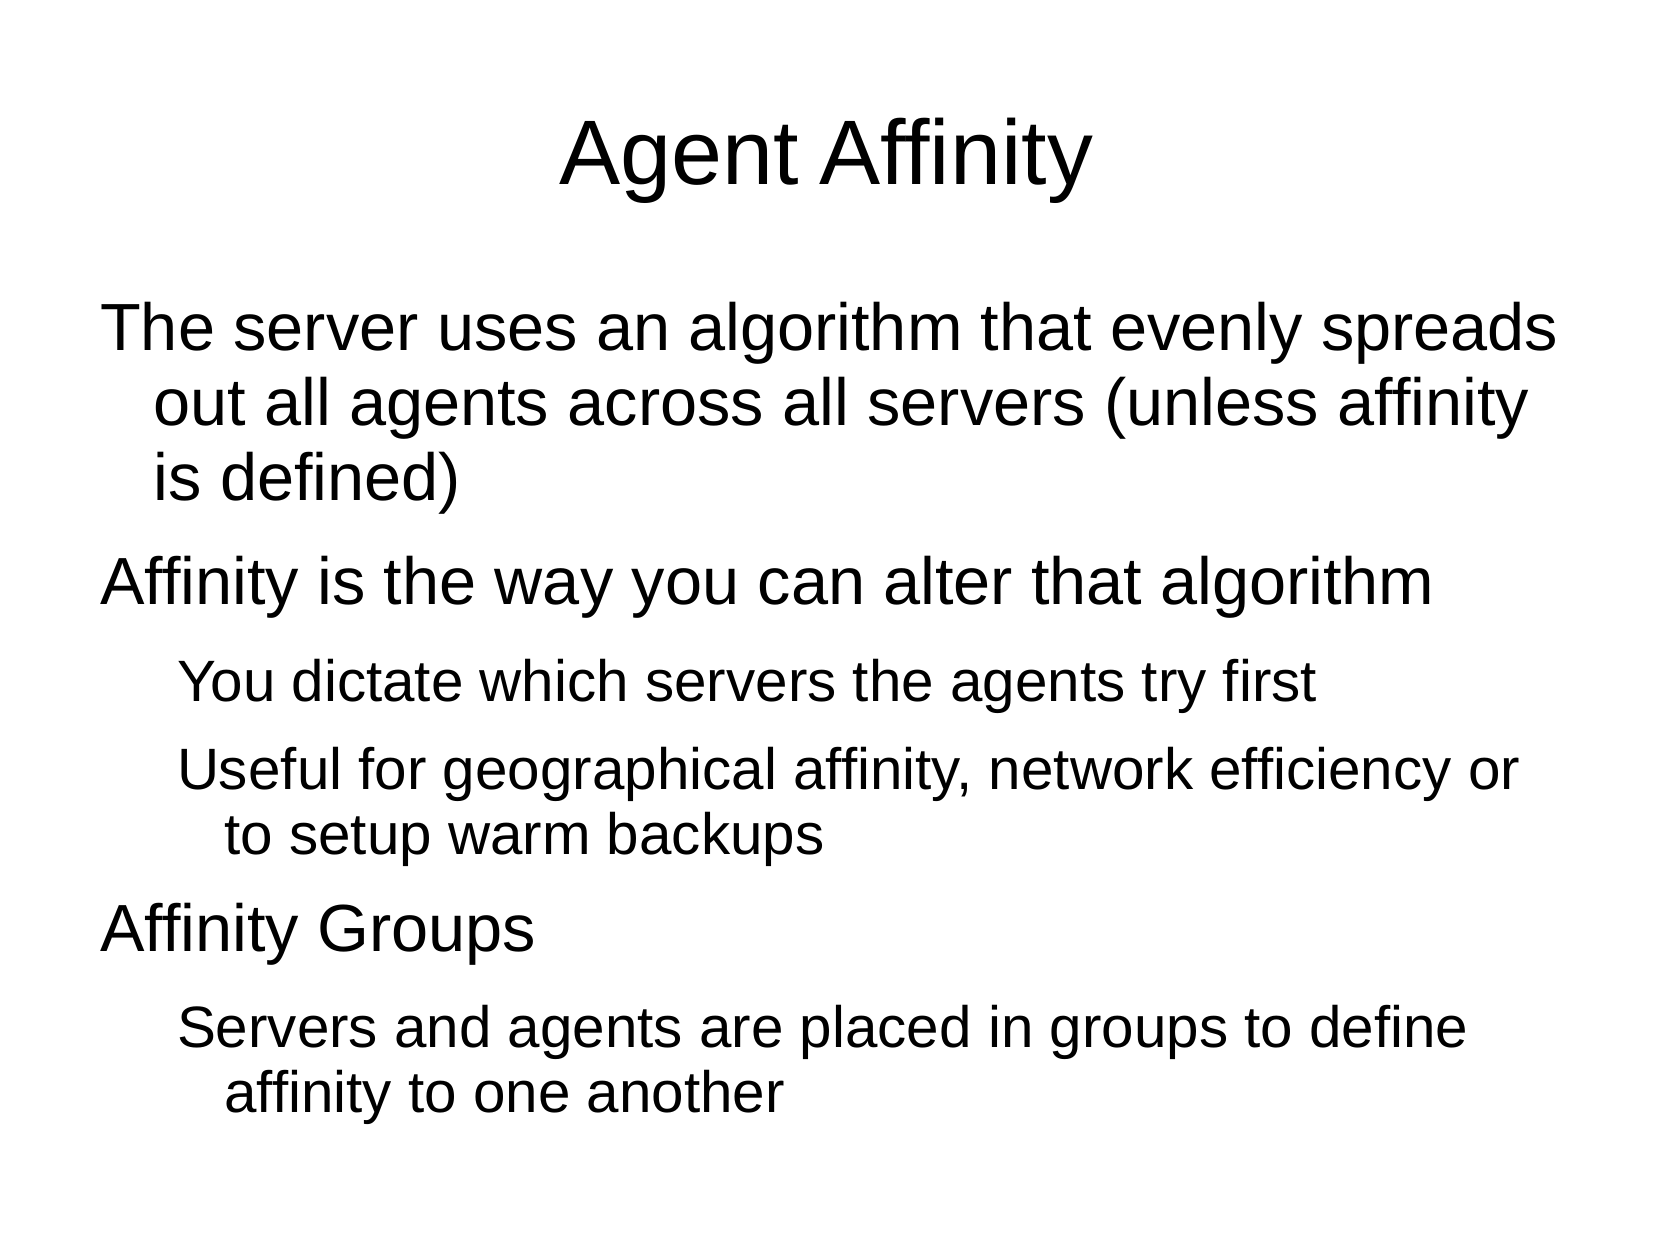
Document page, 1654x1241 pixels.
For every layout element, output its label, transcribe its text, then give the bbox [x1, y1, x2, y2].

title Agent Affinity [82, 56, 1571, 250]
list The server uses an algorithm that evenly spreads out all agents across all servers (unless affinity is defined) Affinity is the way you can alter that algorithm You dictate which servers the agents try first Useful for geographical affinity, network efficiency or to setup warm backups Affinity Groups Servers and agents are placed in groups to define affinity to one another [82, 290, 1571, 1124]
